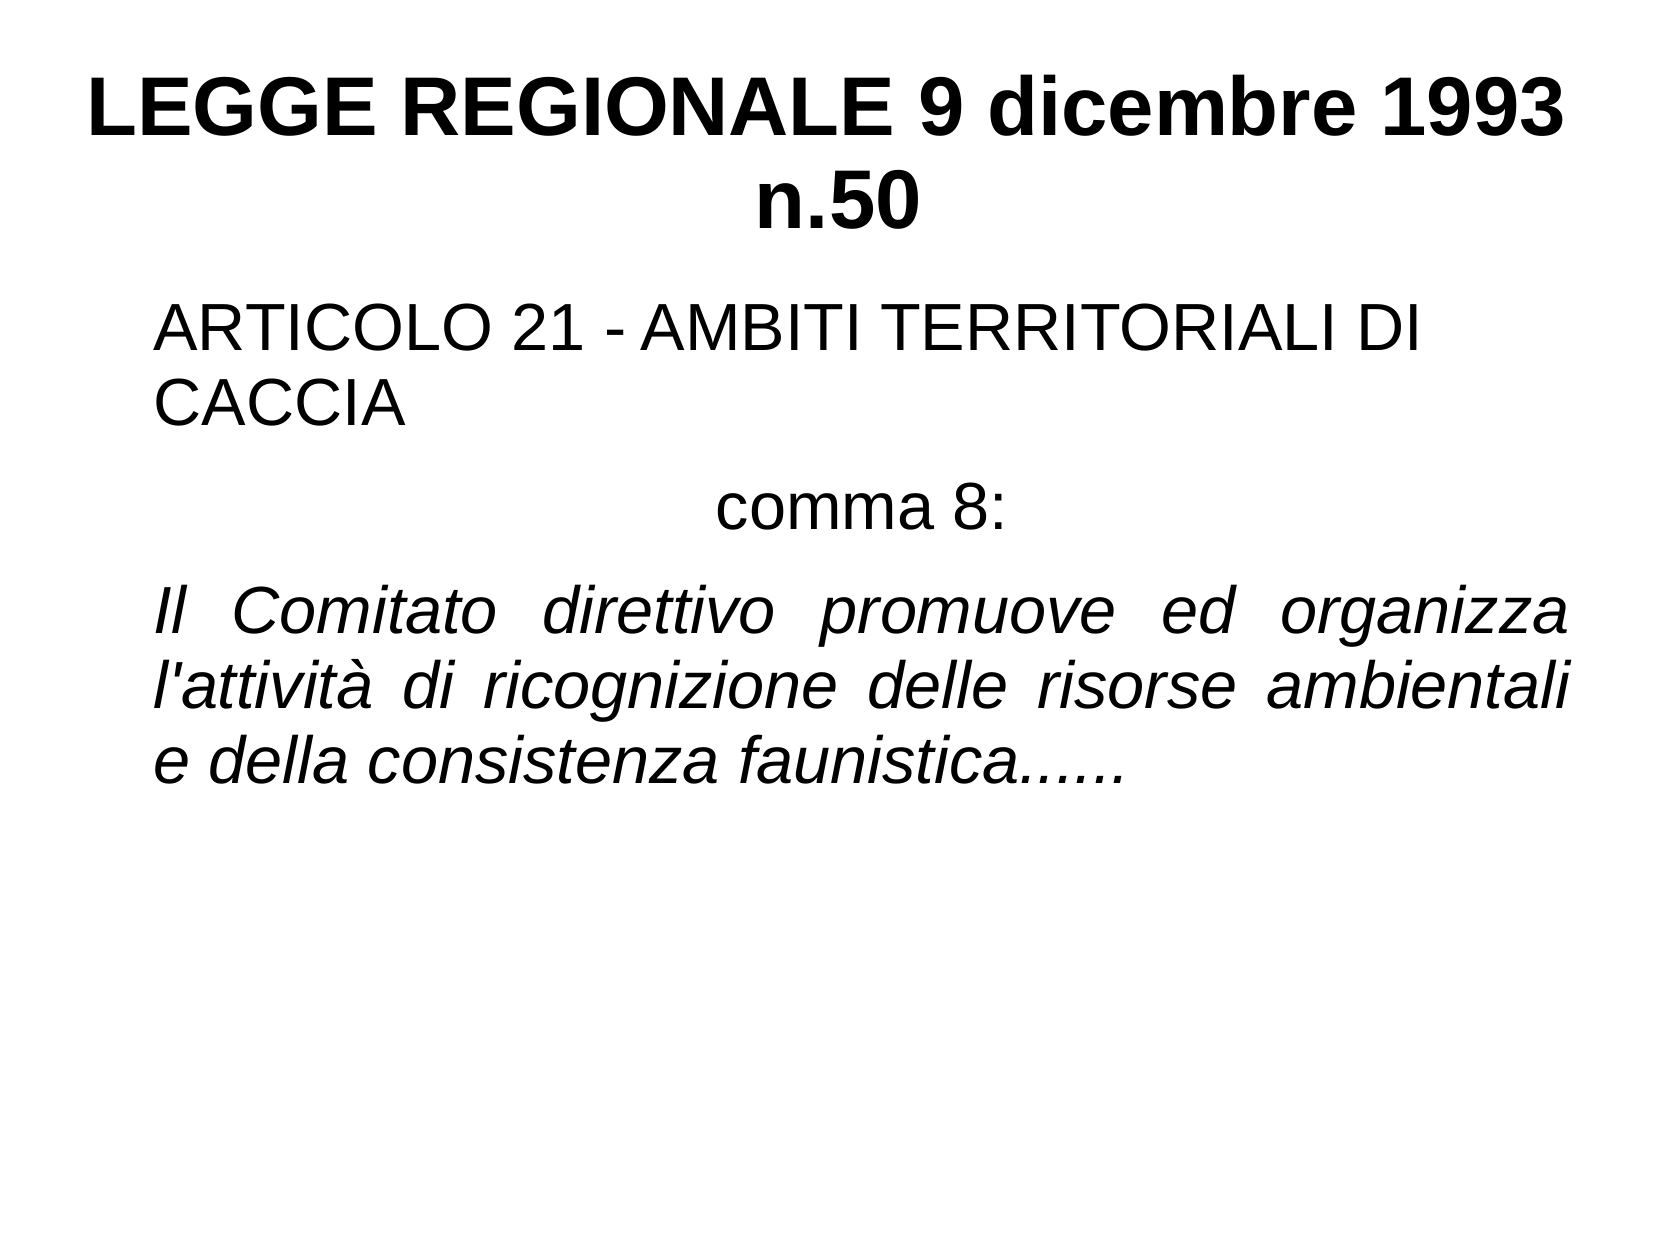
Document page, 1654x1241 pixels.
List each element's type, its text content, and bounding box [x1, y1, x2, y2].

list ARTICOLO 21 - AMBITI TERRITORIALI DI CACCIA comma 8: Il Comitato direttivo promuove ed organizza l'attività di ricognizione delle risorse ambientali e della consistenza faunistica...... [82, 290, 1571, 1109]
title LEGGE REGIONALE 9 dicembre 1993 n.50 [82, 49, 1571, 257]
